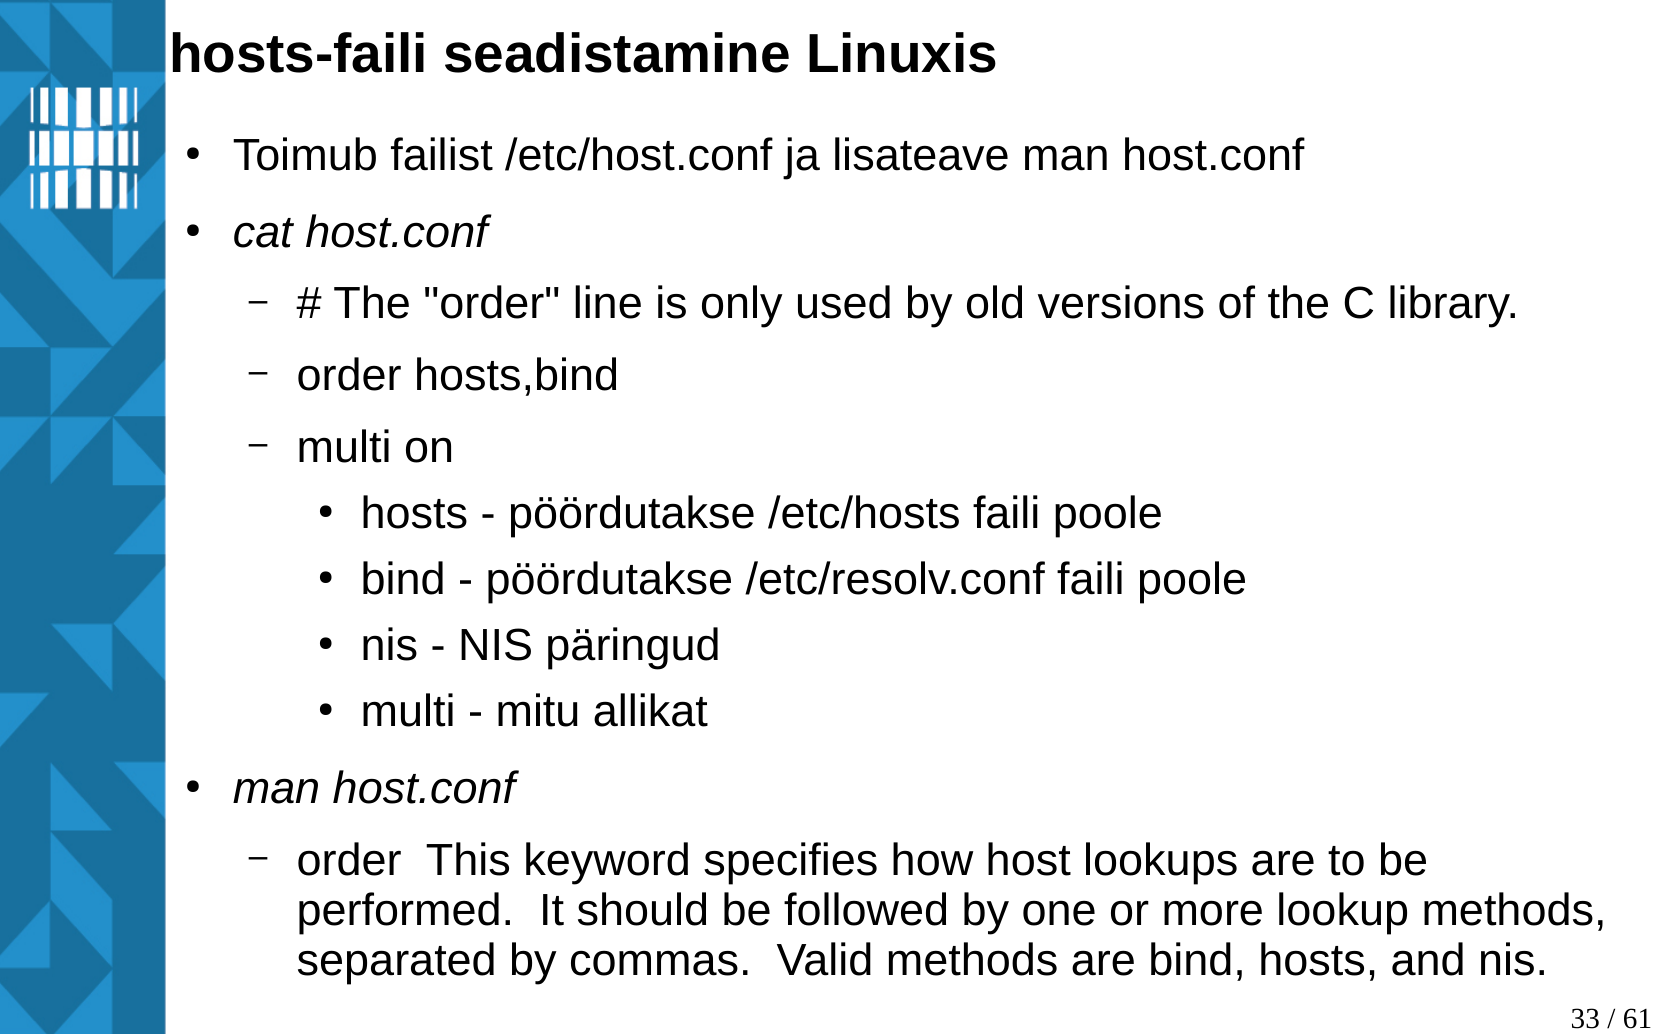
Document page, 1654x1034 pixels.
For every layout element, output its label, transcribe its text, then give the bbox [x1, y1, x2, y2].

list Toimub failist /etc/host.conf ja lisateave man host.conf cat host.conf # The "order" line is only used by old versions of the C library. order hosts,bind multi on hosts - pöördutakse /etc/hosts faili poole bind - pöördutakse /etc/resolv.conf faili poole nis - NIS päringud multi - mitu allikat man host.conf order This keyword specifies how host lookups are to be performed. It should be followed by one or more lookup methods, separated by commas. Valid methods are bind, hosts, and nis. [169, 129, 1630, 997]
title hosts-faili seadistamine Linuxis [169, 11, 1571, 95]
